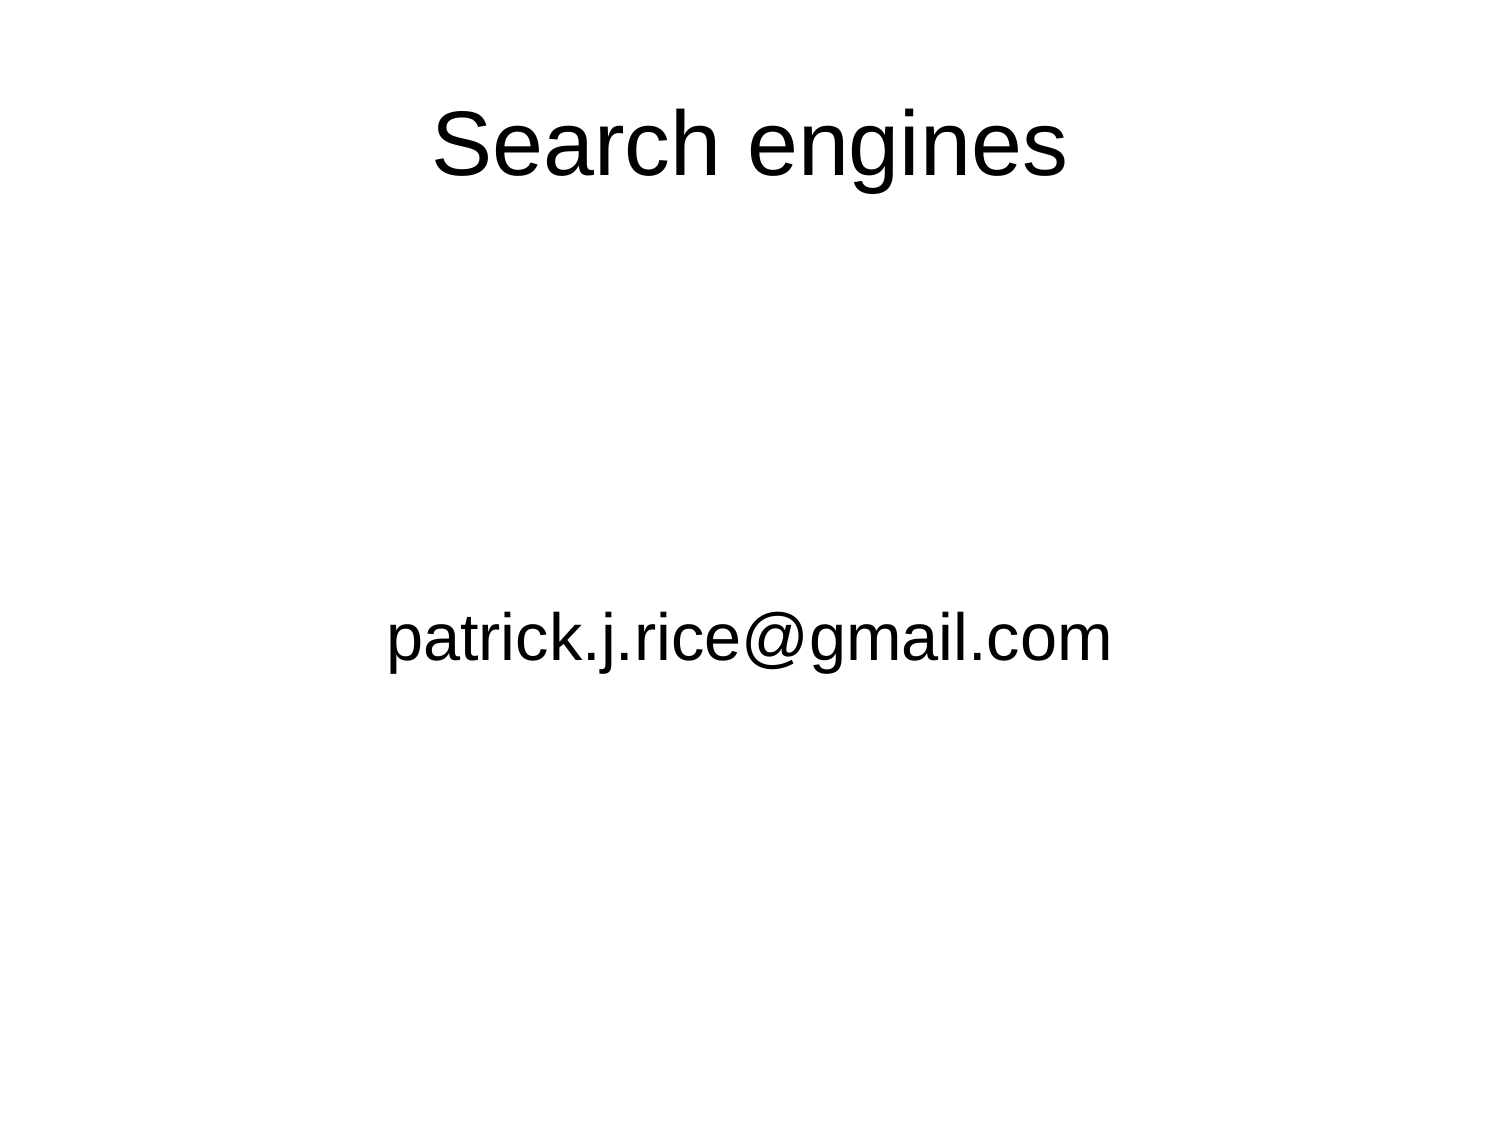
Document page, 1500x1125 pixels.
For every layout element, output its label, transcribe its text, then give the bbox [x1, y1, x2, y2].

subtitle patrick.j.rice@gmail.com [75, 269, 1426, 998]
title Search engines [75, 44, 1426, 233]
